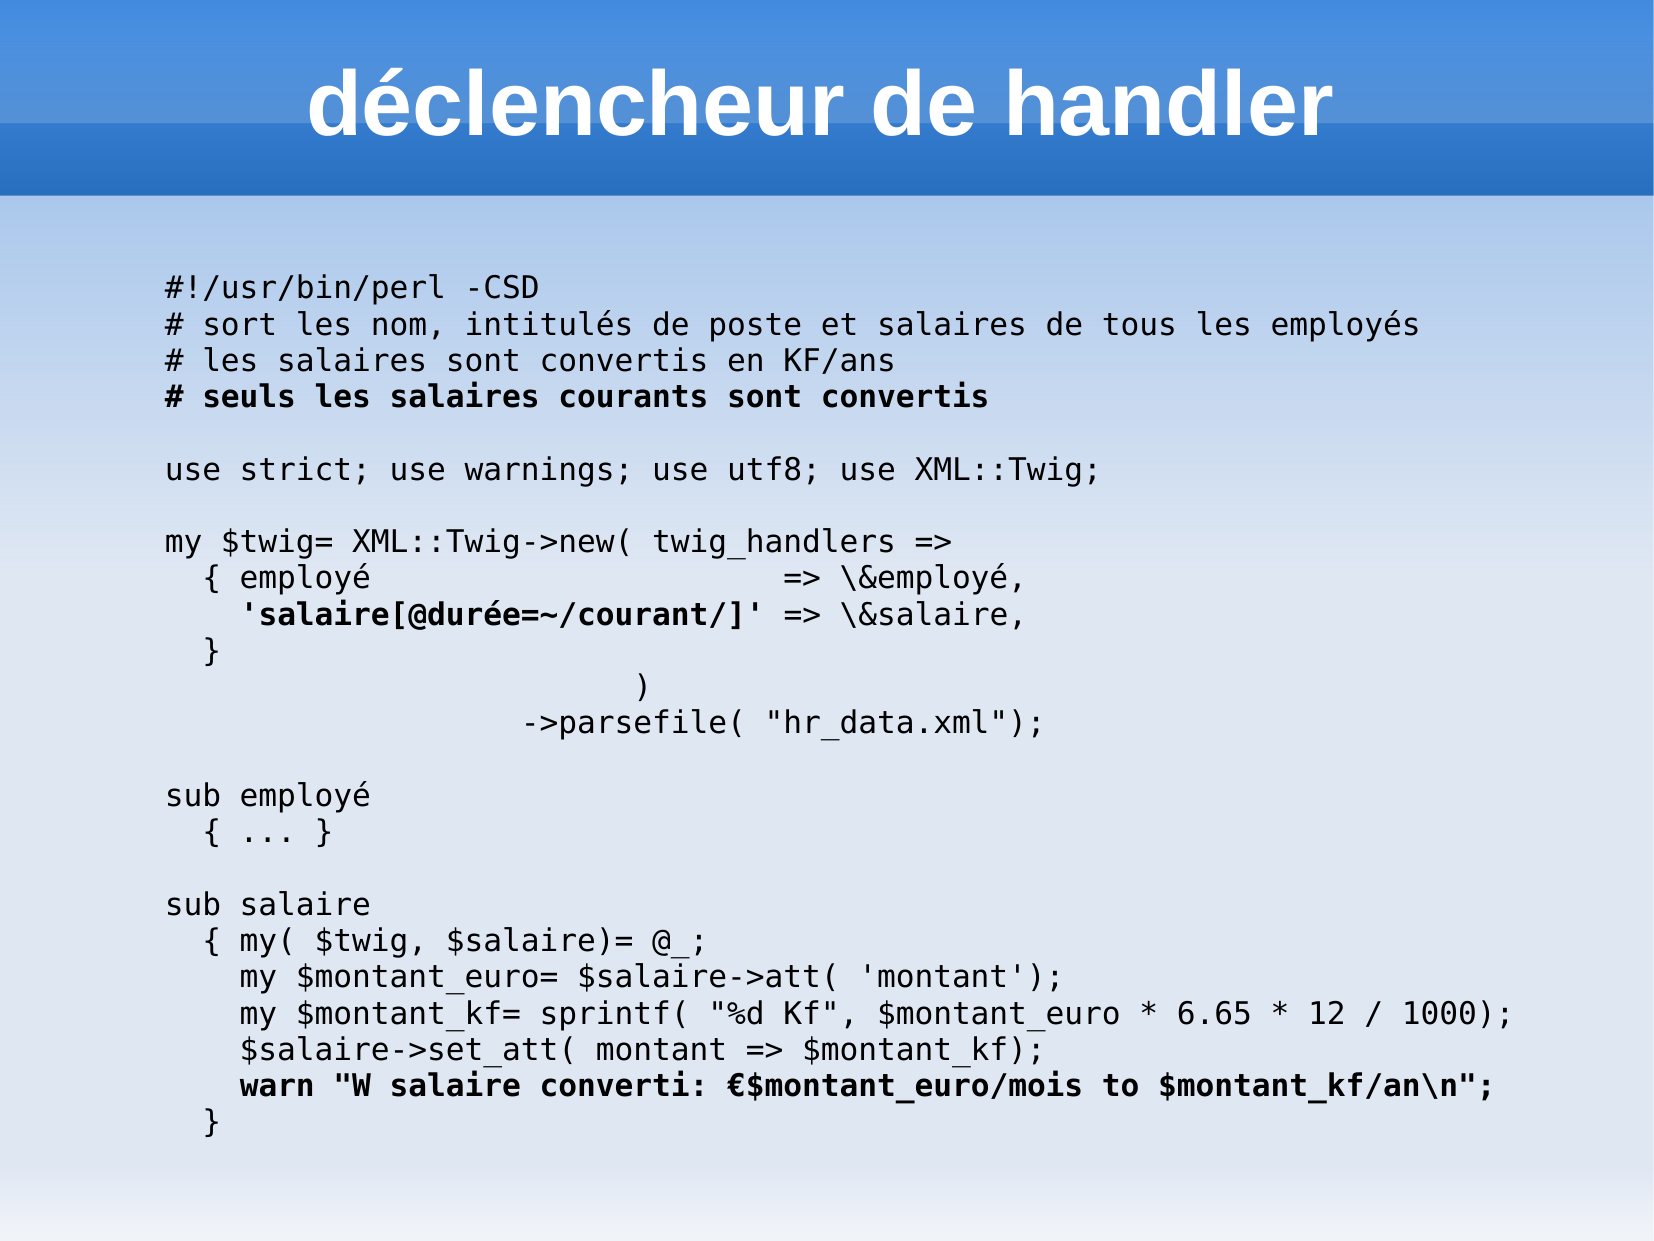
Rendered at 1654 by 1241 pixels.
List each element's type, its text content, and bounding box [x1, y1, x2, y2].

picture [0, 0, 1654, 1241]
text_box #!/usr/bin/perl -CSD # sort les nom, intitulés de poste et salaires de tous les employés # les salaires sont convertis en KF/ans # seuls les salaires courants sont convertis use strict; use warnings; use utf8; use XML::Twig; my $twig= XML::Twig->new( twig_handlers => { employé => \&employé, 'salaire[@durée=~/courant/]' => \&salaire, } ) ->parsefile( "hr_data.xml"); sub employé { ... } sub salaire { my( $twig, $salaire)= @_; my $montant_euro= $salaire->att( 'montant'); my $montant_kf= sprintf( "%d Kf", $montant_euro * 6.65 * 12 / 1000); $salaire->set_att( montant => $montant_kf); warn "W salaire converti: €$montant_euro/mois to $montant_kf/an\n"; } [150, 262, 1538, 1234]
title déclencheur de handler [76, 0, 1565, 208]
